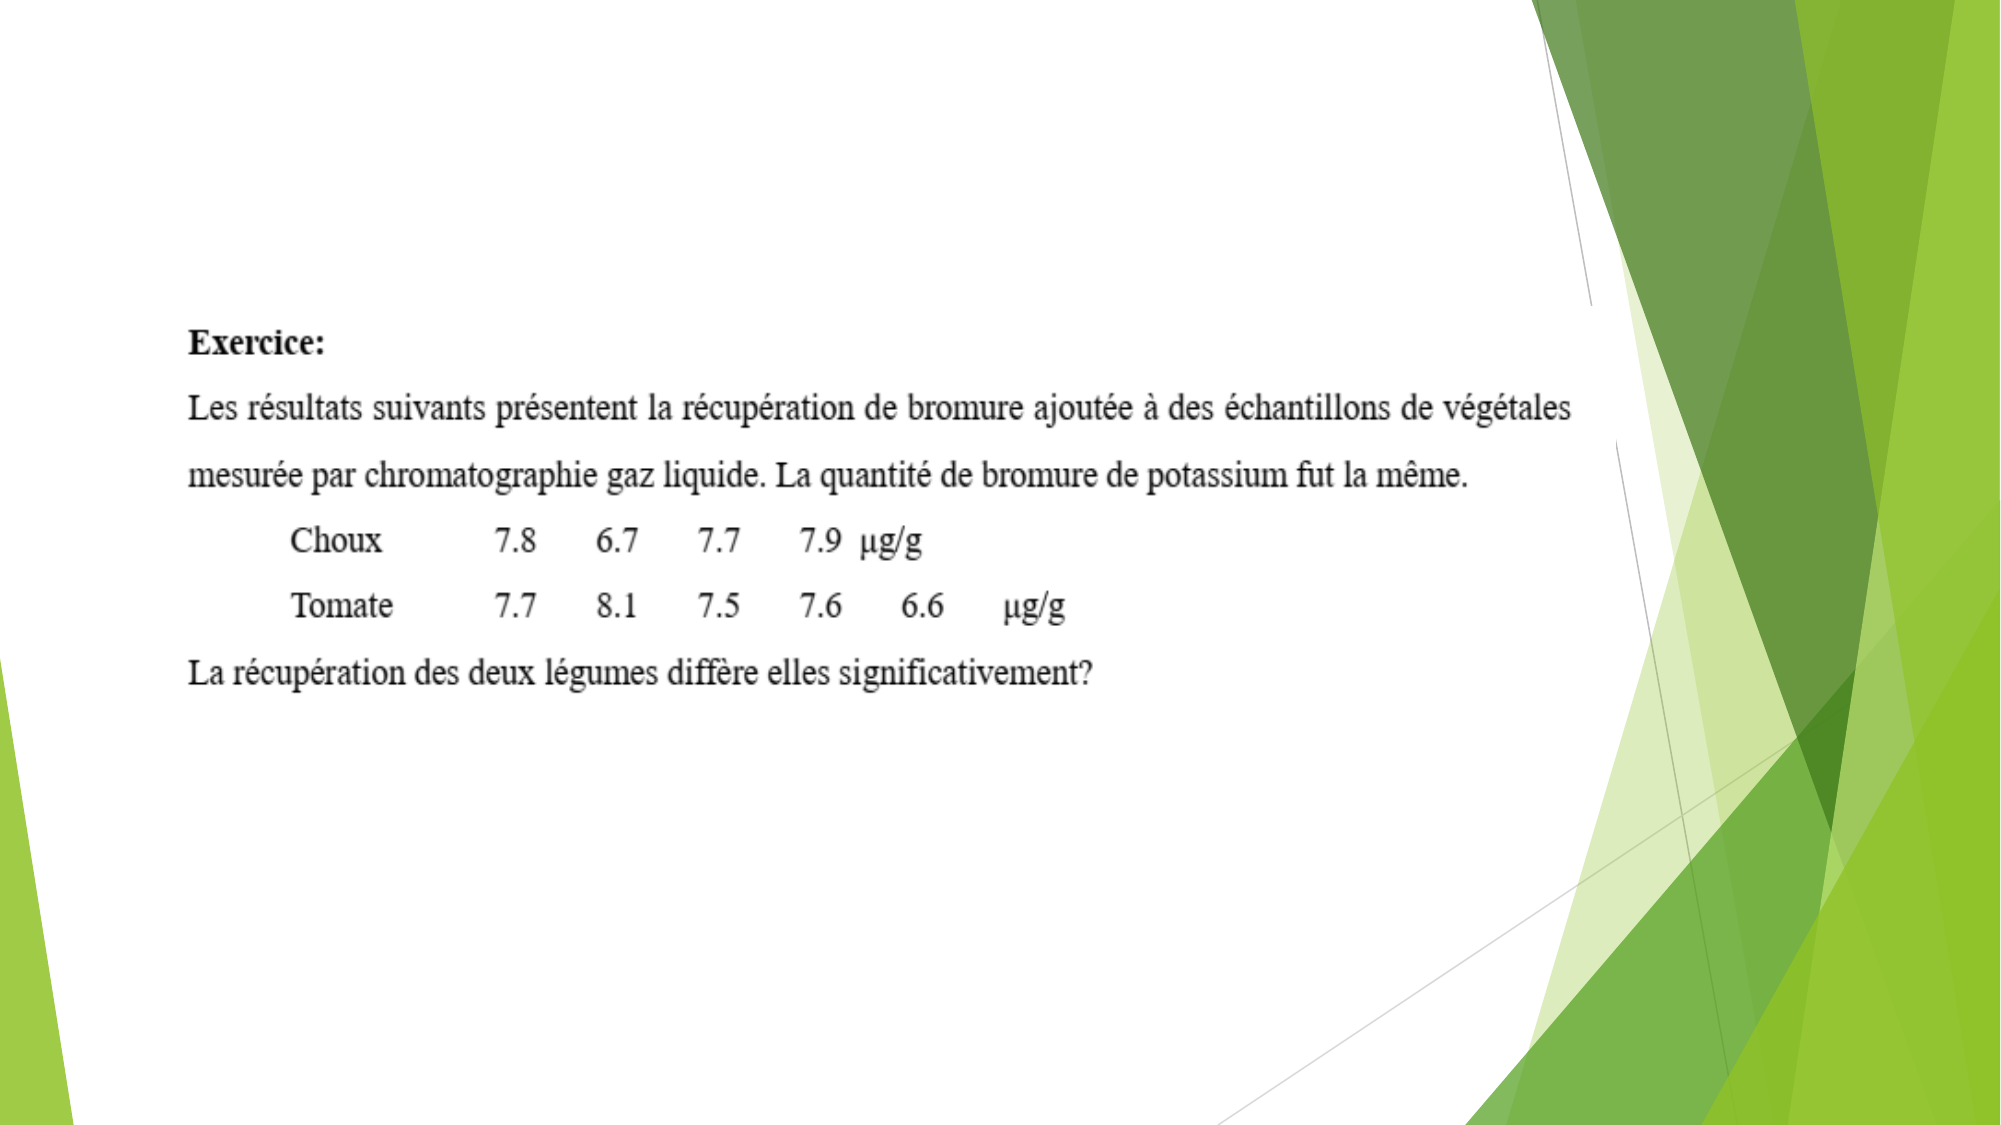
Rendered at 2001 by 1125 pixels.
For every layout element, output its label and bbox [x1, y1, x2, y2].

picture [150, 306, 1616, 735]
